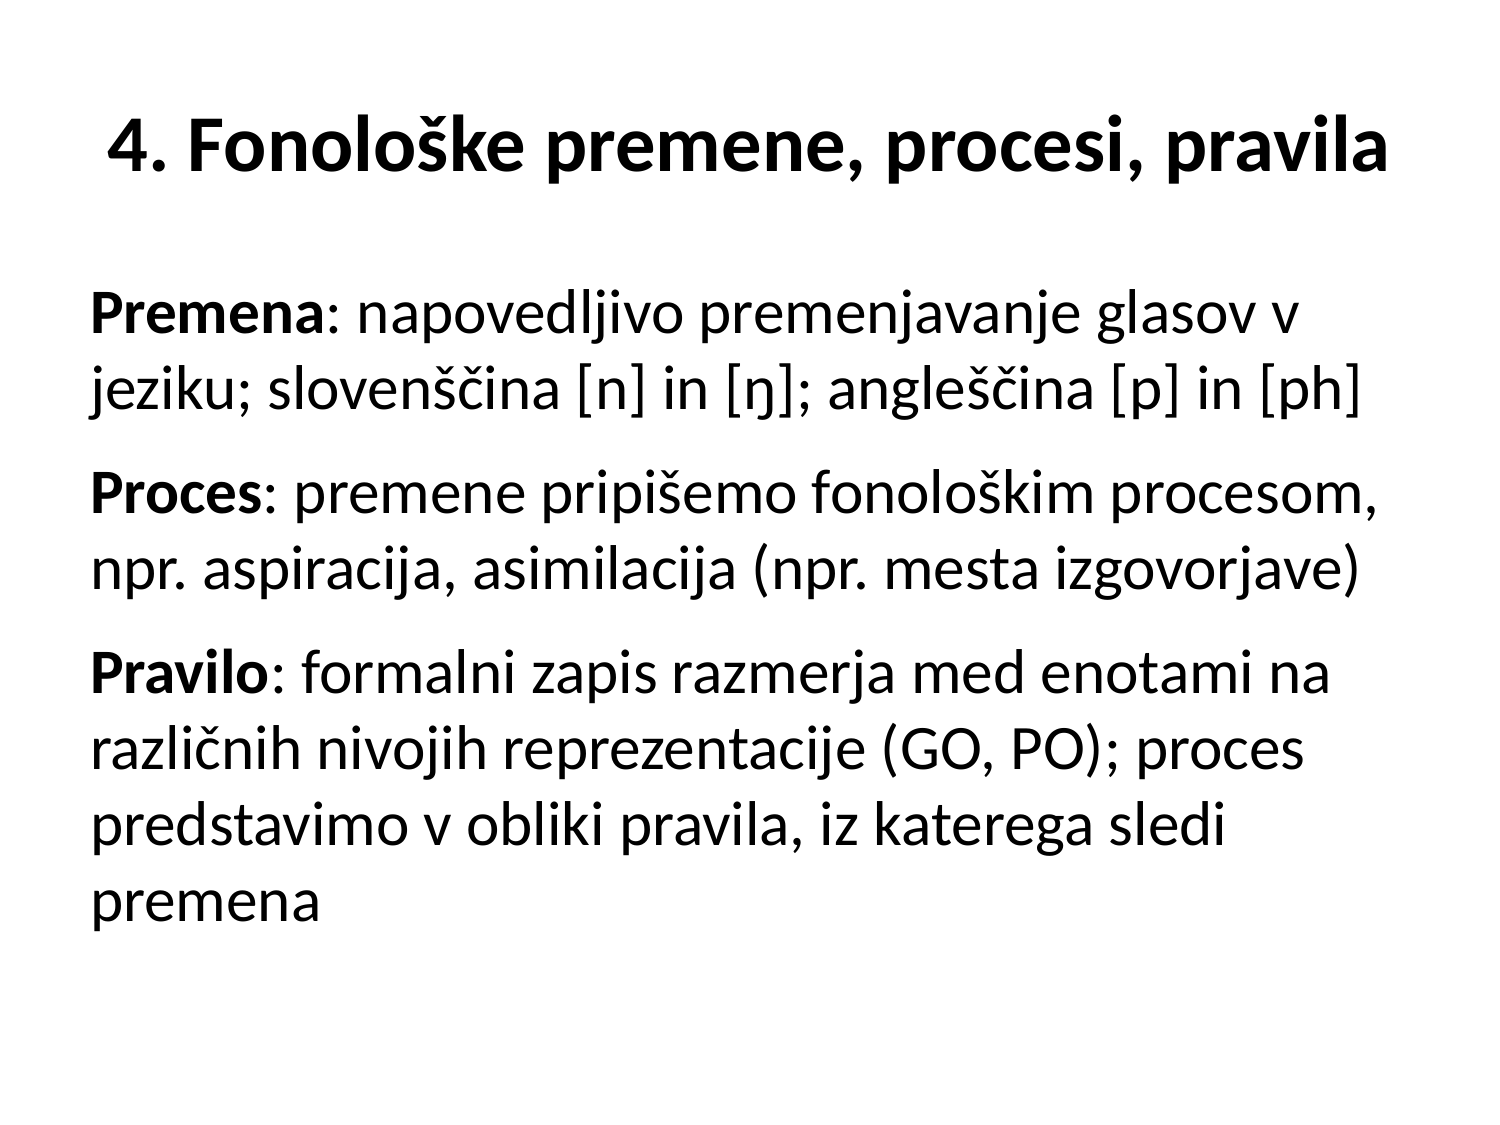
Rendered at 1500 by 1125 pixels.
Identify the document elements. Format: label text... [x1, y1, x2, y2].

list Premena: napovedljivo premenjavanje glasov v jeziku; slovenščina [n] in [ŋ]; angleščina [p] in [ph] Proces: premene pripišemo fonološkim procesom, npr. aspiracija, asimilacija (npr. mesta izgovorjave) Pravilo: formalni zapis razmerja med enotami na različnih nivojih reprezentacije (GO, PO); proces predstavimo v obliki pravila, iz katerega sledi premena [75, 262, 1425, 1005]
title 4. Fonološke premene, procesi, pravila [75, 45, 1425, 233]
